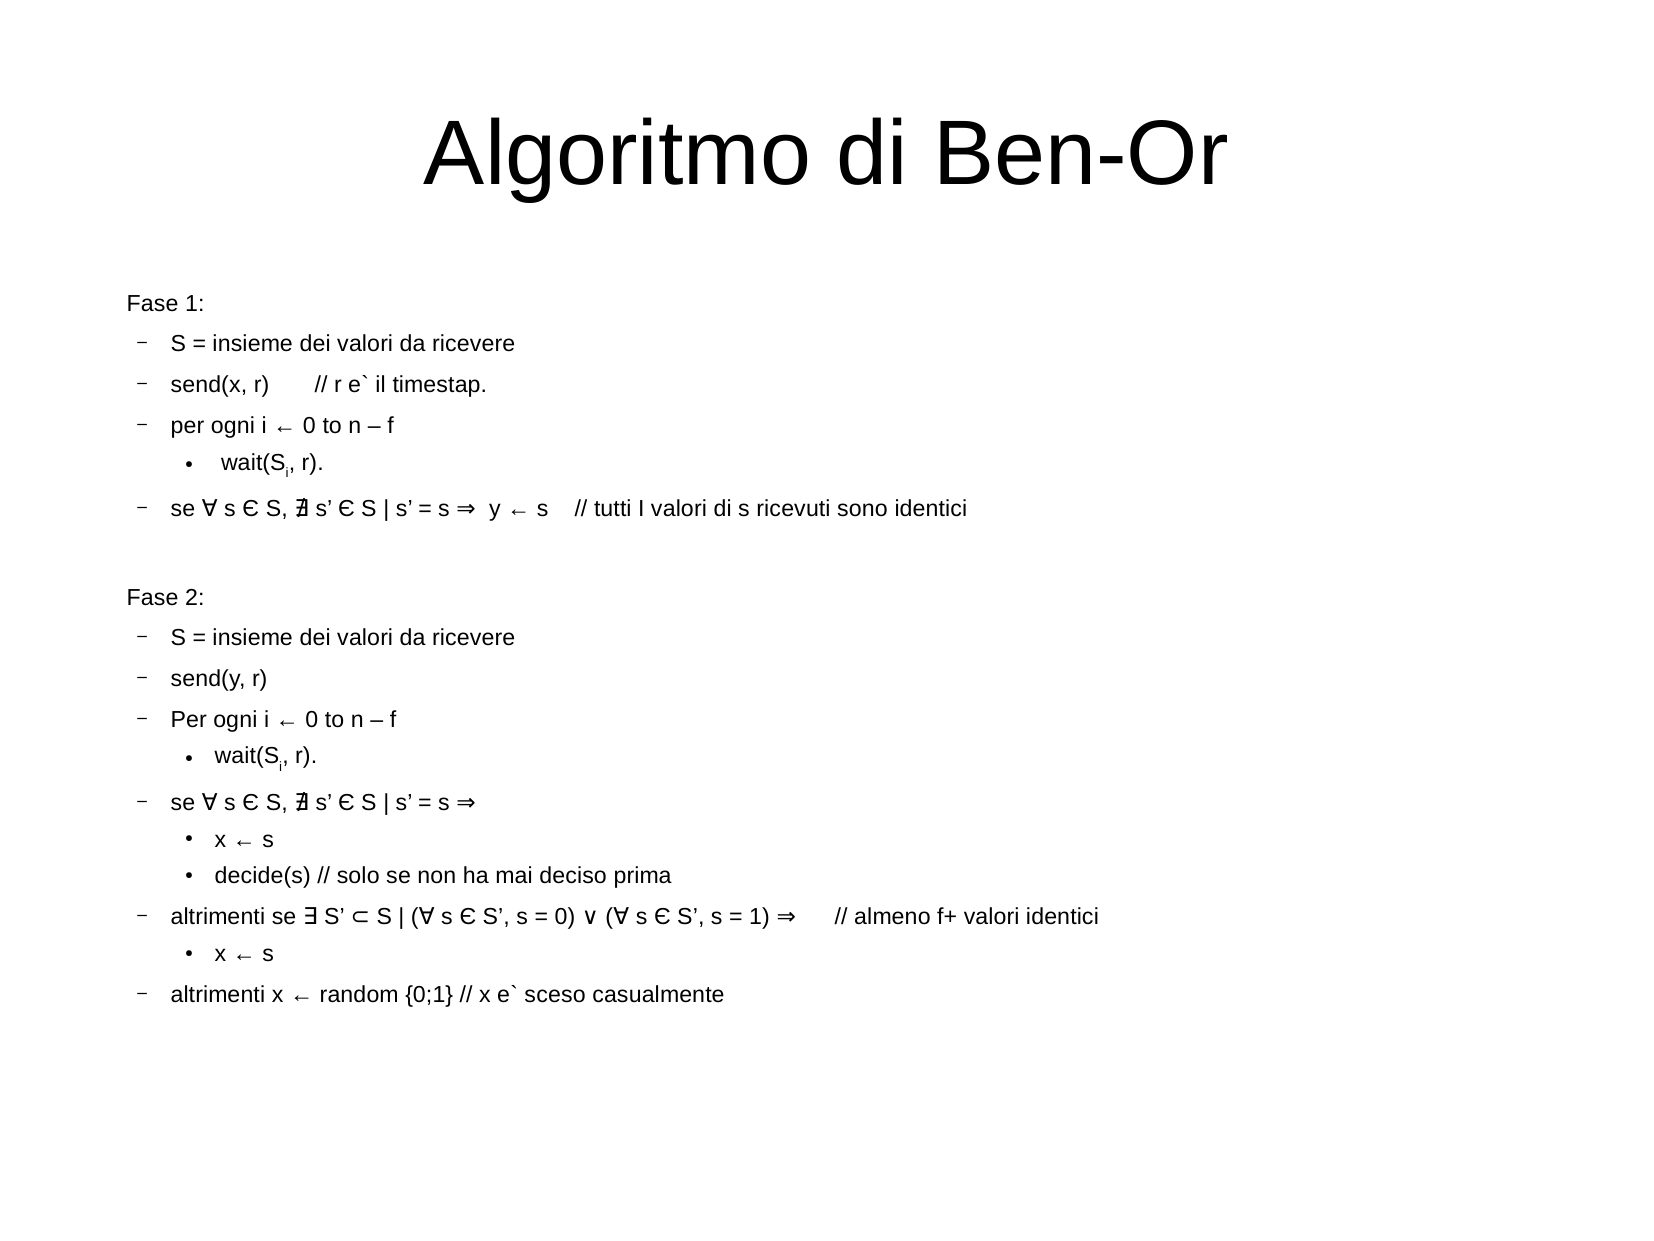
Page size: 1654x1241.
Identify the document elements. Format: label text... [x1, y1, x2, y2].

list Fase 1: S = insieme dei valori da ricevere send(x, r) // r e` il timestap. per ogni i ← 0 to n – f wait(Si, r). se ∀ s Є S, ∄ s’ Є S | s’ = s ⇒ y ← s // tutti I valori di s ricevuti sono identici Fase 2: S = insieme dei valori da ricevere send(y, r) Per ogni i ← 0 to n – f wait(Si, r). se ∀ s Є S, ∄ s’ Є S | s’ = s ⇒ x ← s decide(s) // solo se non ha mai deciso prima altrimenti se ∃ S’ ⊂ S | (∀ s Є S’, s = 0) ∨ (∀ s Є S’, s = 1) ⇒ // almeno f+ valori identici x ← s altrimenti x ← random {0;1} // x e` sceso casualmente [82, 290, 1571, 1010]
title Algoritmo di Ben-Or [82, 49, 1571, 257]
